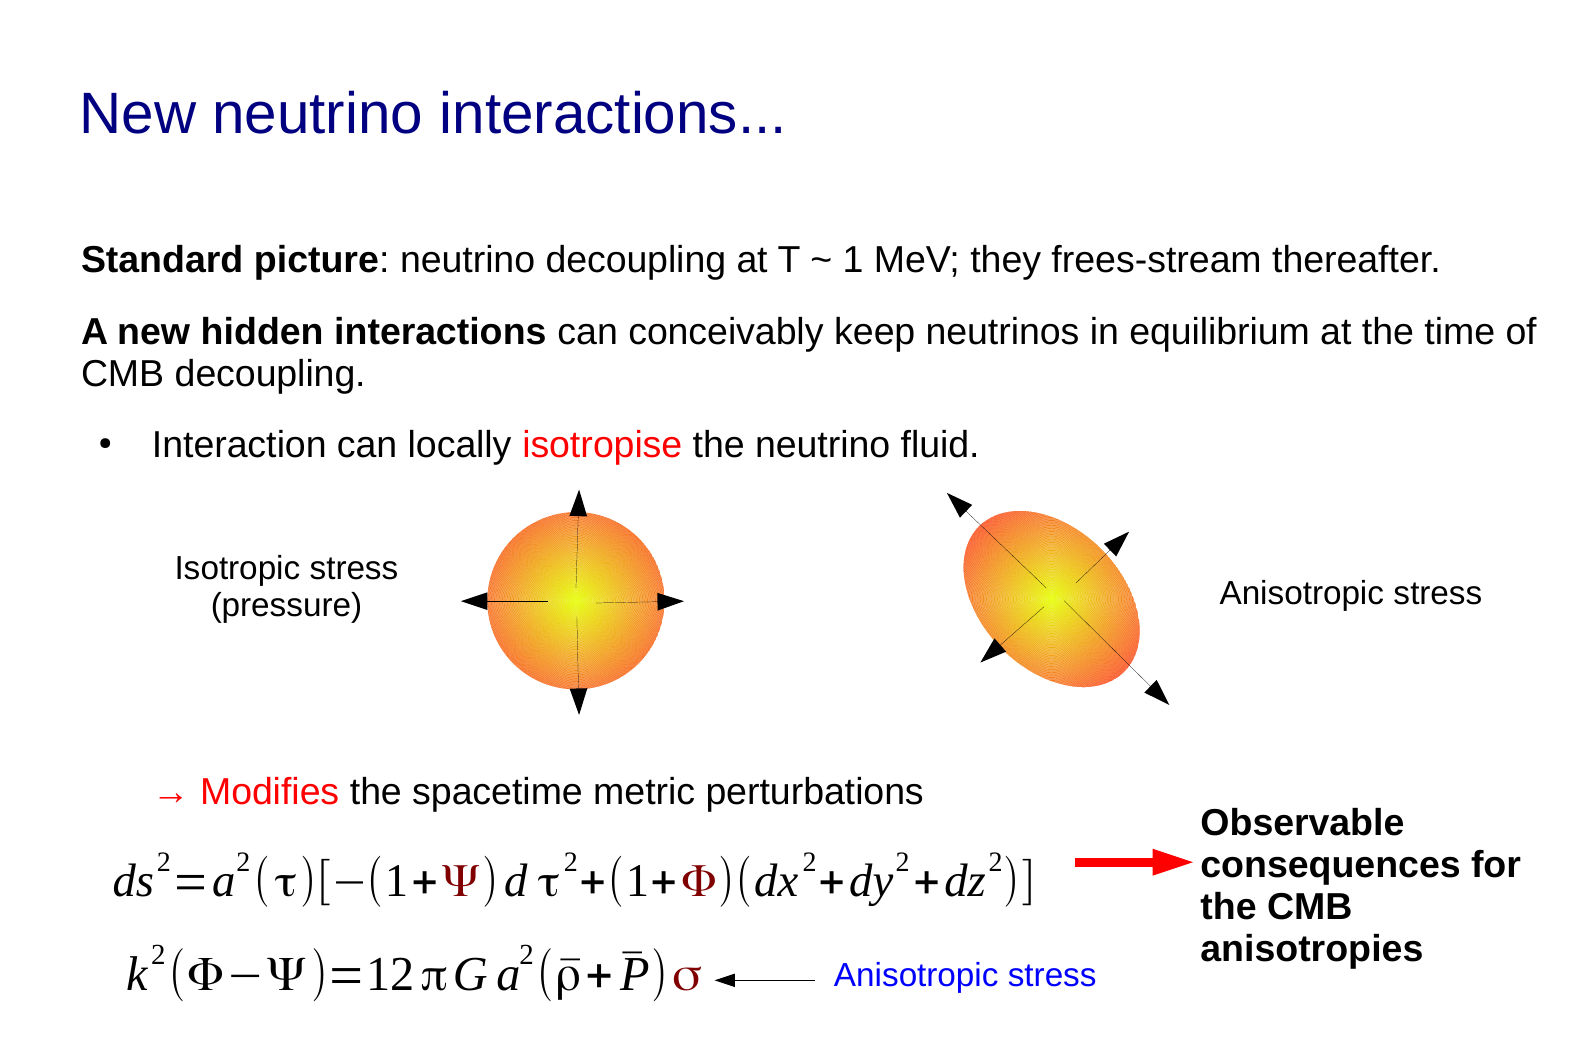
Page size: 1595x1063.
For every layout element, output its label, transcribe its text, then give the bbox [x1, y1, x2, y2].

text_box Anisotropic stress [814, 944, 1117, 1006]
text_box [963, 510, 1140, 688]
list → Modifies the spacetime metric perturbations [81, 770, 975, 827]
title New neutrino interactions... [79, 24, 1515, 203]
text_box Observable consequences for the CMB anisotropies [1181, 789, 1560, 1004]
chart [114, 939, 715, 1004]
list Standard picture: neutrino decoupling at T ~ 1 MeV; they frees-stream thereafter. A new hidden interactions can conceivably keep neutrinos in equilibrium at the time of CMB decoupling. Interaction can locally isotropise the neutrino fluid. [81, 238, 1565, 466]
text_box Anisotropic stress [1204, 566, 1498, 620]
chart [99, 847, 1046, 910]
text_box Isotropic stress (pressure) [159, 542, 414, 632]
text_box [487, 512, 665, 690]
